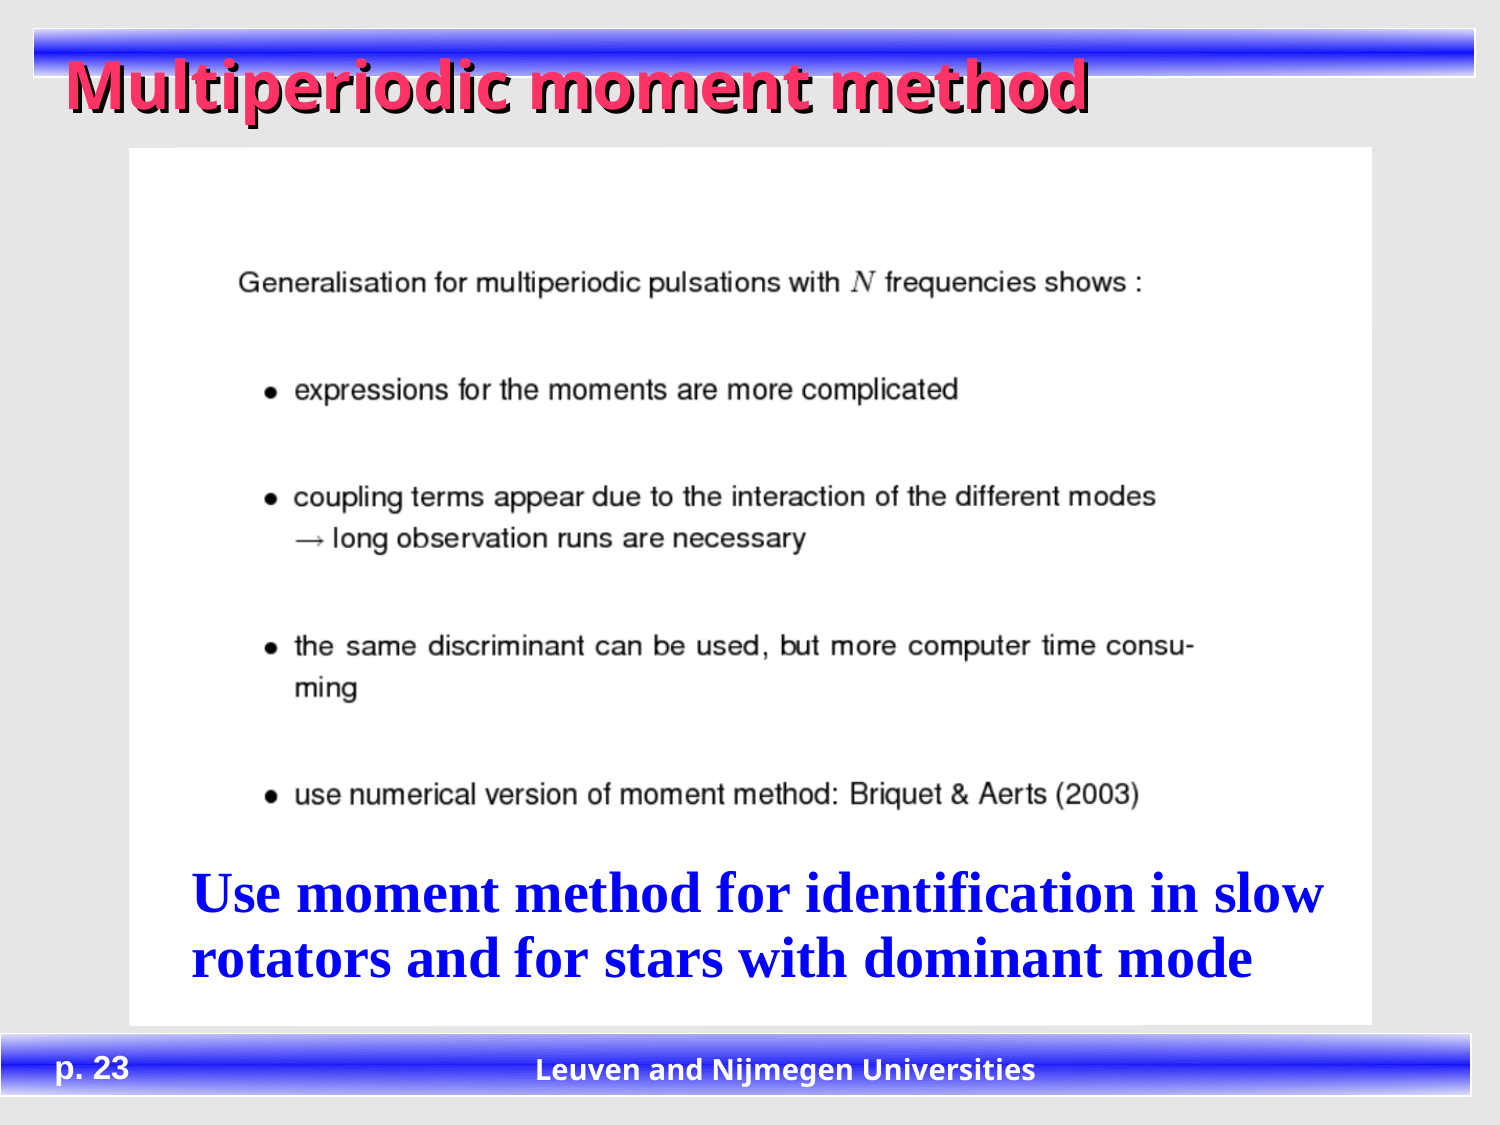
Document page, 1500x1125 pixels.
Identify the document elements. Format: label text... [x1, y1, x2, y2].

title Moment method: Briquet & Aerts (2003) [126, 1055, 1470, 1059]
text_box Use moment method for identification in slow rotators and for stars with dominant mode [190, 860, 1404, 990]
title Multiperiodic moment method [64, 25, 1500, 142]
title Moment method: Briquet & Aerts (2003) [1034, 1070, 1470, 1074]
picture [128, 146, 1372, 1026]
